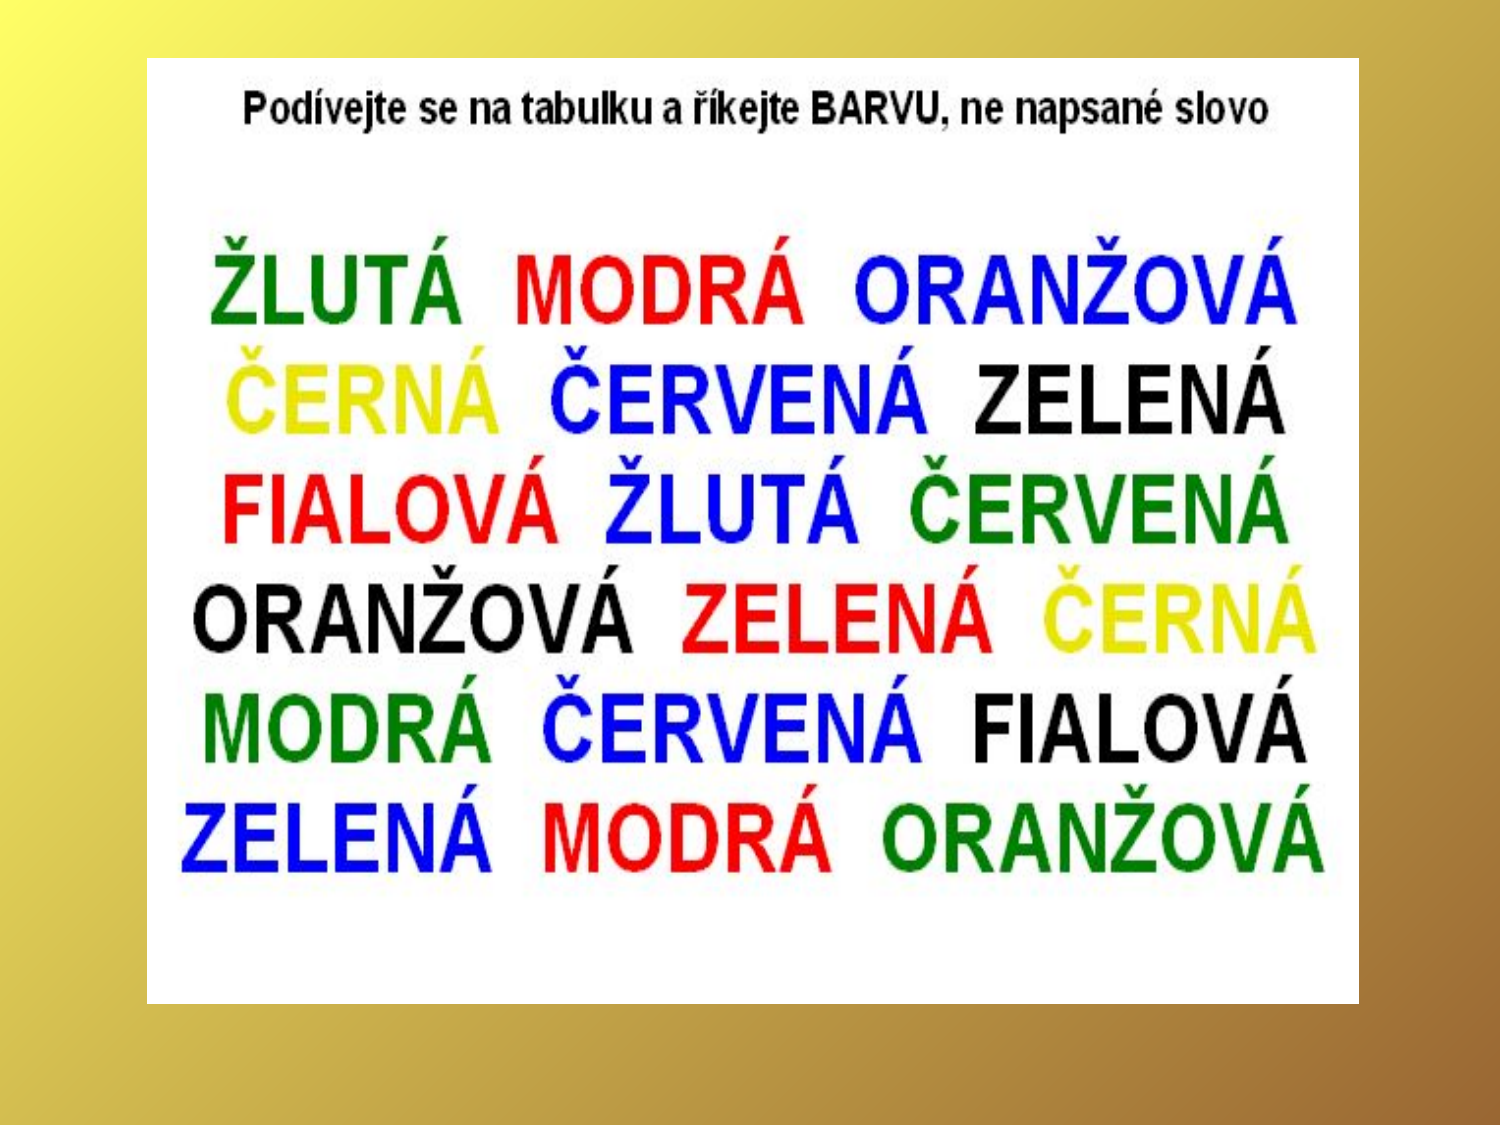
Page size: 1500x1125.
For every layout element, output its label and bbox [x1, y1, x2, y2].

picture [147, 59, 1359, 1004]
